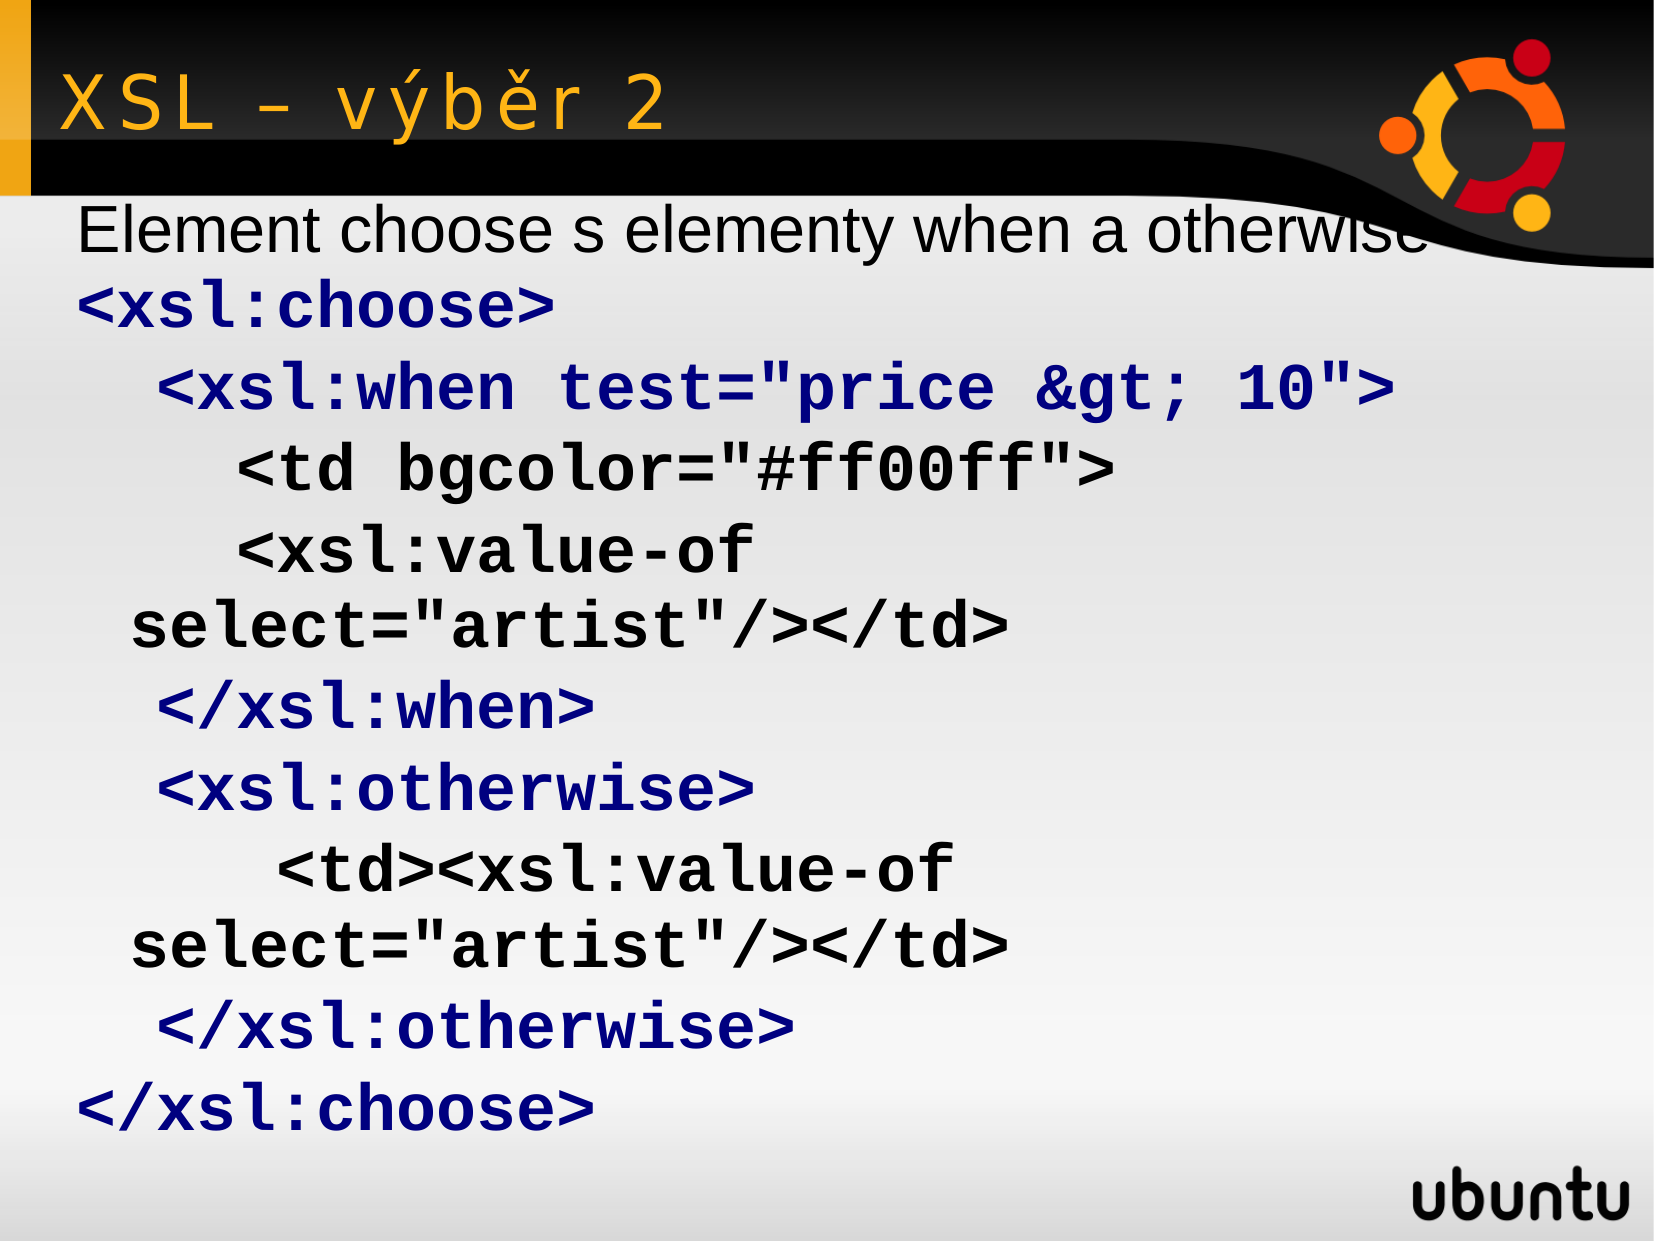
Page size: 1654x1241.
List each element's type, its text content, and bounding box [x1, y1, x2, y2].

title XSL – výběr 2 [59, 29, 1270, 178]
list Element choose s elementy when a otherwise <xsl:choose> <xsl:when test="price &gt; 10"> <td bgcolor="#ff00ff"> <xsl:value-of select="artist"/></td> </xsl:when> <xsl:otherwise> <td><xsl:value-of select="artist"/></td> </xsl:otherwise> </xsl:choose> [59, 191, 1548, 1241]
picture [0, 0, 1654, 1241]
